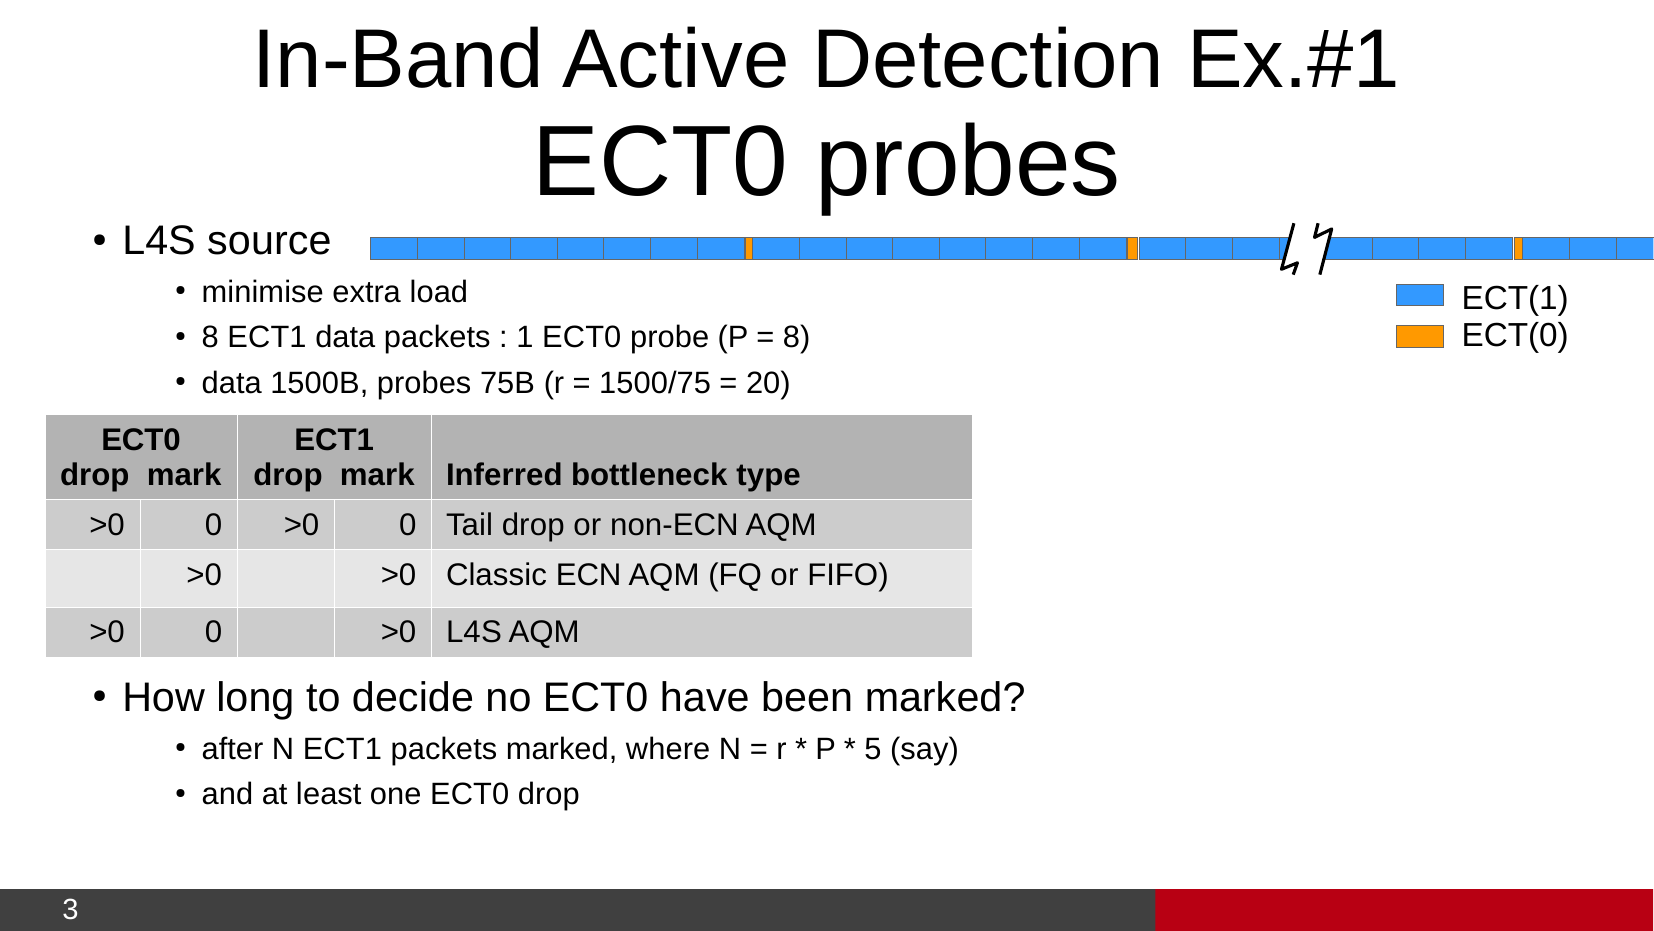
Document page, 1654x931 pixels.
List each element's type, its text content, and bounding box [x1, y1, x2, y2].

table_cell >0 [46, 608, 140, 657]
text_box [1396, 284, 1444, 306]
list L4S source minimise extra load 8 ECT1 data packets : 1 ECT0 probe (P = 8) data 1500B, probes 75B (r = 1500/75 = 20) How long to decide no ECT0 have been marked? after N ECT1 packets marked, where N = r * P * 5 (say) and at least one ECT0 drop [82, 217, 1208, 813]
text_box [1514, 237, 1654, 260]
text_box [1396, 325, 1444, 348]
text_box [1326, 237, 1513, 260]
text_box [1285, 223, 1328, 275]
table_cell >0 [238, 500, 334, 549]
table_cell >0 [46, 500, 140, 549]
text_box ECT(1) ECT(0) [1446, 272, 1584, 362]
table_cell [238, 608, 334, 657]
table_cell 0 [141, 500, 237, 549]
table_cell >0 [335, 608, 431, 657]
table_cell Tail drop or non-ECN AQM [432, 500, 972, 549]
table_cell L4S AQM [432, 608, 972, 657]
table_cell >0 [335, 550, 431, 607]
table_cell 0 [141, 608, 237, 657]
table_cell Classic ECN AQM (FQ or FIFO) [432, 550, 972, 607]
table_header ECT1 drop mark [238, 415, 431, 499]
table_header ECT0 drop mark [46, 415, 237, 499]
text_box [1139, 237, 1288, 260]
text_box [370, 237, 1138, 260]
table_cell 0 [335, 500, 431, 549]
table_cell [46, 550, 140, 607]
table_cell >0 [141, 550, 237, 607]
title In-Band Active Detection Ex.#1 ECT0 probes [82, 12, 1571, 218]
table_cell [238, 550, 334, 607]
table_header Inferred bottleneck type [432, 415, 972, 499]
